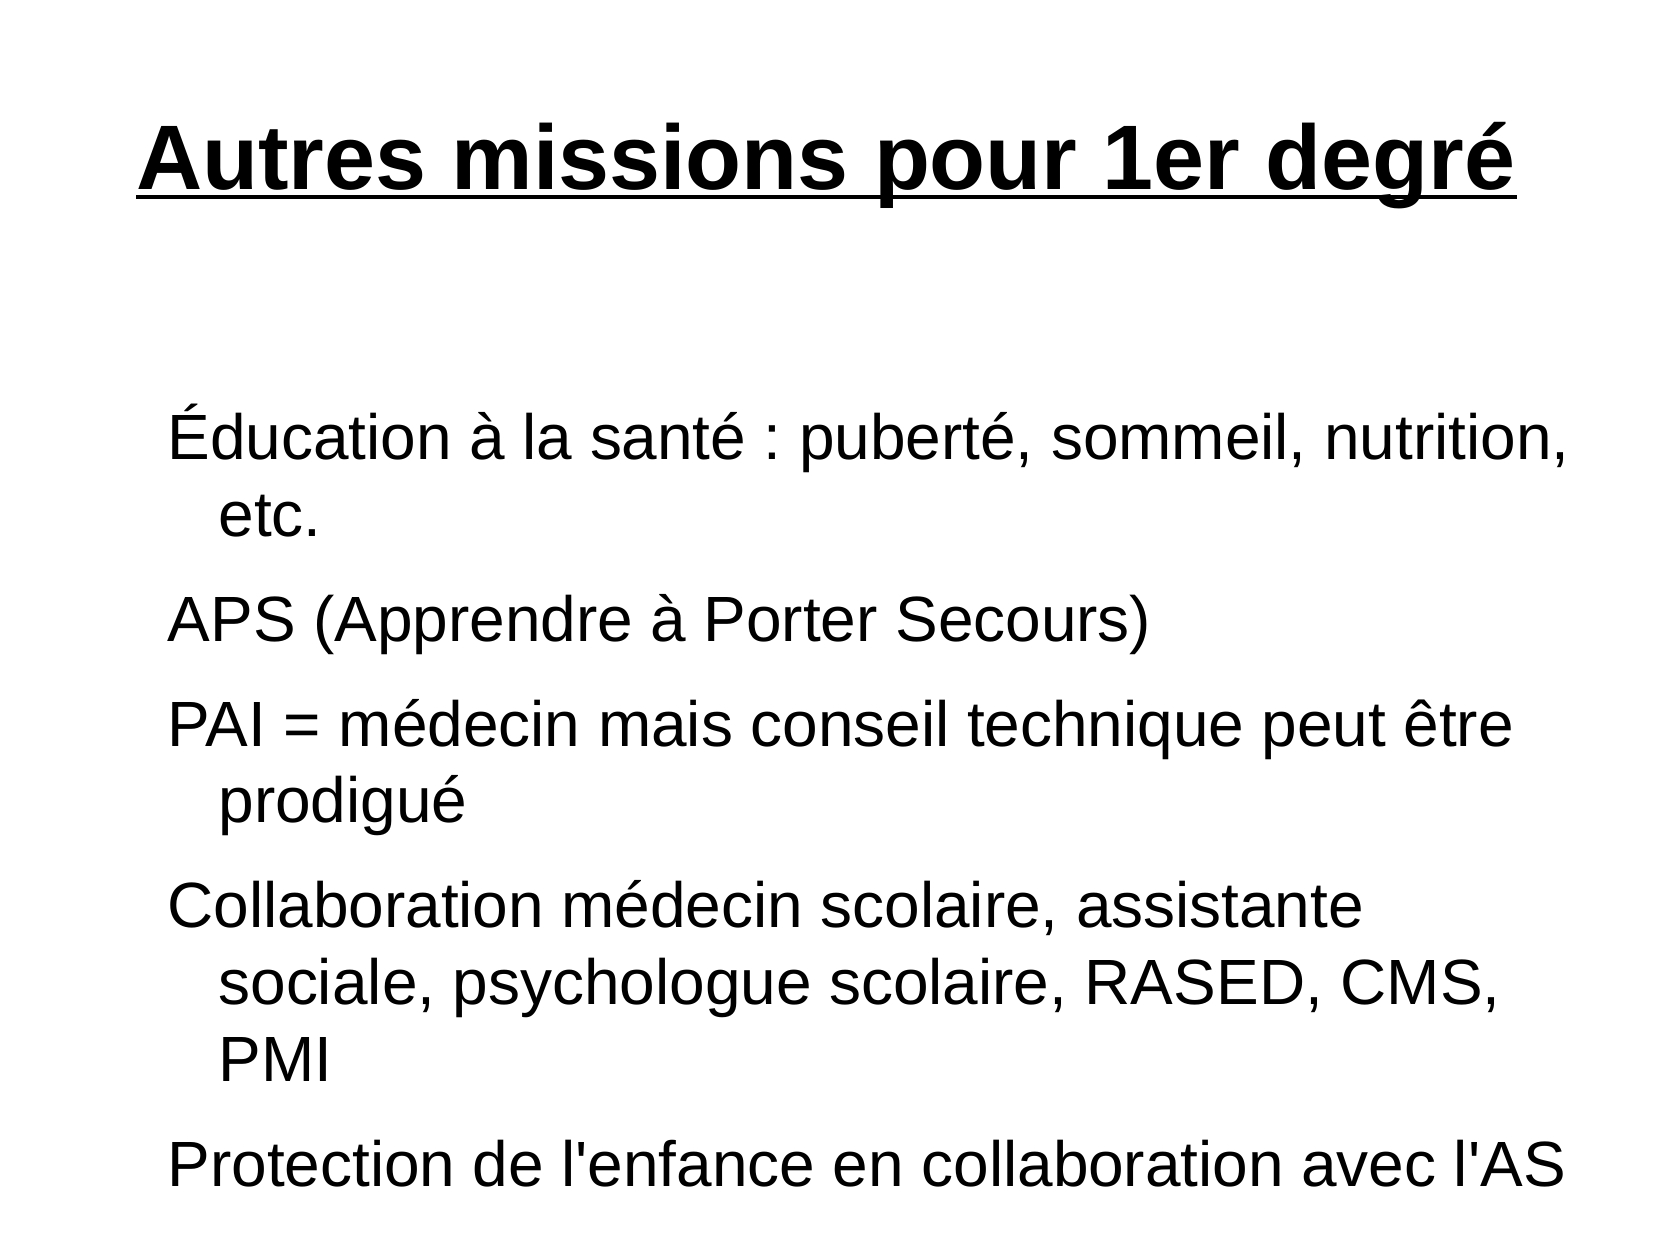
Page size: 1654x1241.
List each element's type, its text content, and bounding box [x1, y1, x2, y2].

list Éducation à la santé : puberté, sommeil, nutrition, etc. APS (Apprendre à Porter Secours) PAI = médecin mais conseil technique peut être prodigué Collaboration médecin scolaire, assistante sociale, psychologue scolaire, RASED, CMS, PMI Protection de l'enfance en collaboration avec l'AS Partenaires extérieurs : orthophonistes, spécialistes etc. Rôle de conseiller(e) technique auprès du Directeur [82, 290, 1571, 1241]
title Autres missions pour 1er degré [82, 49, 1571, 257]
